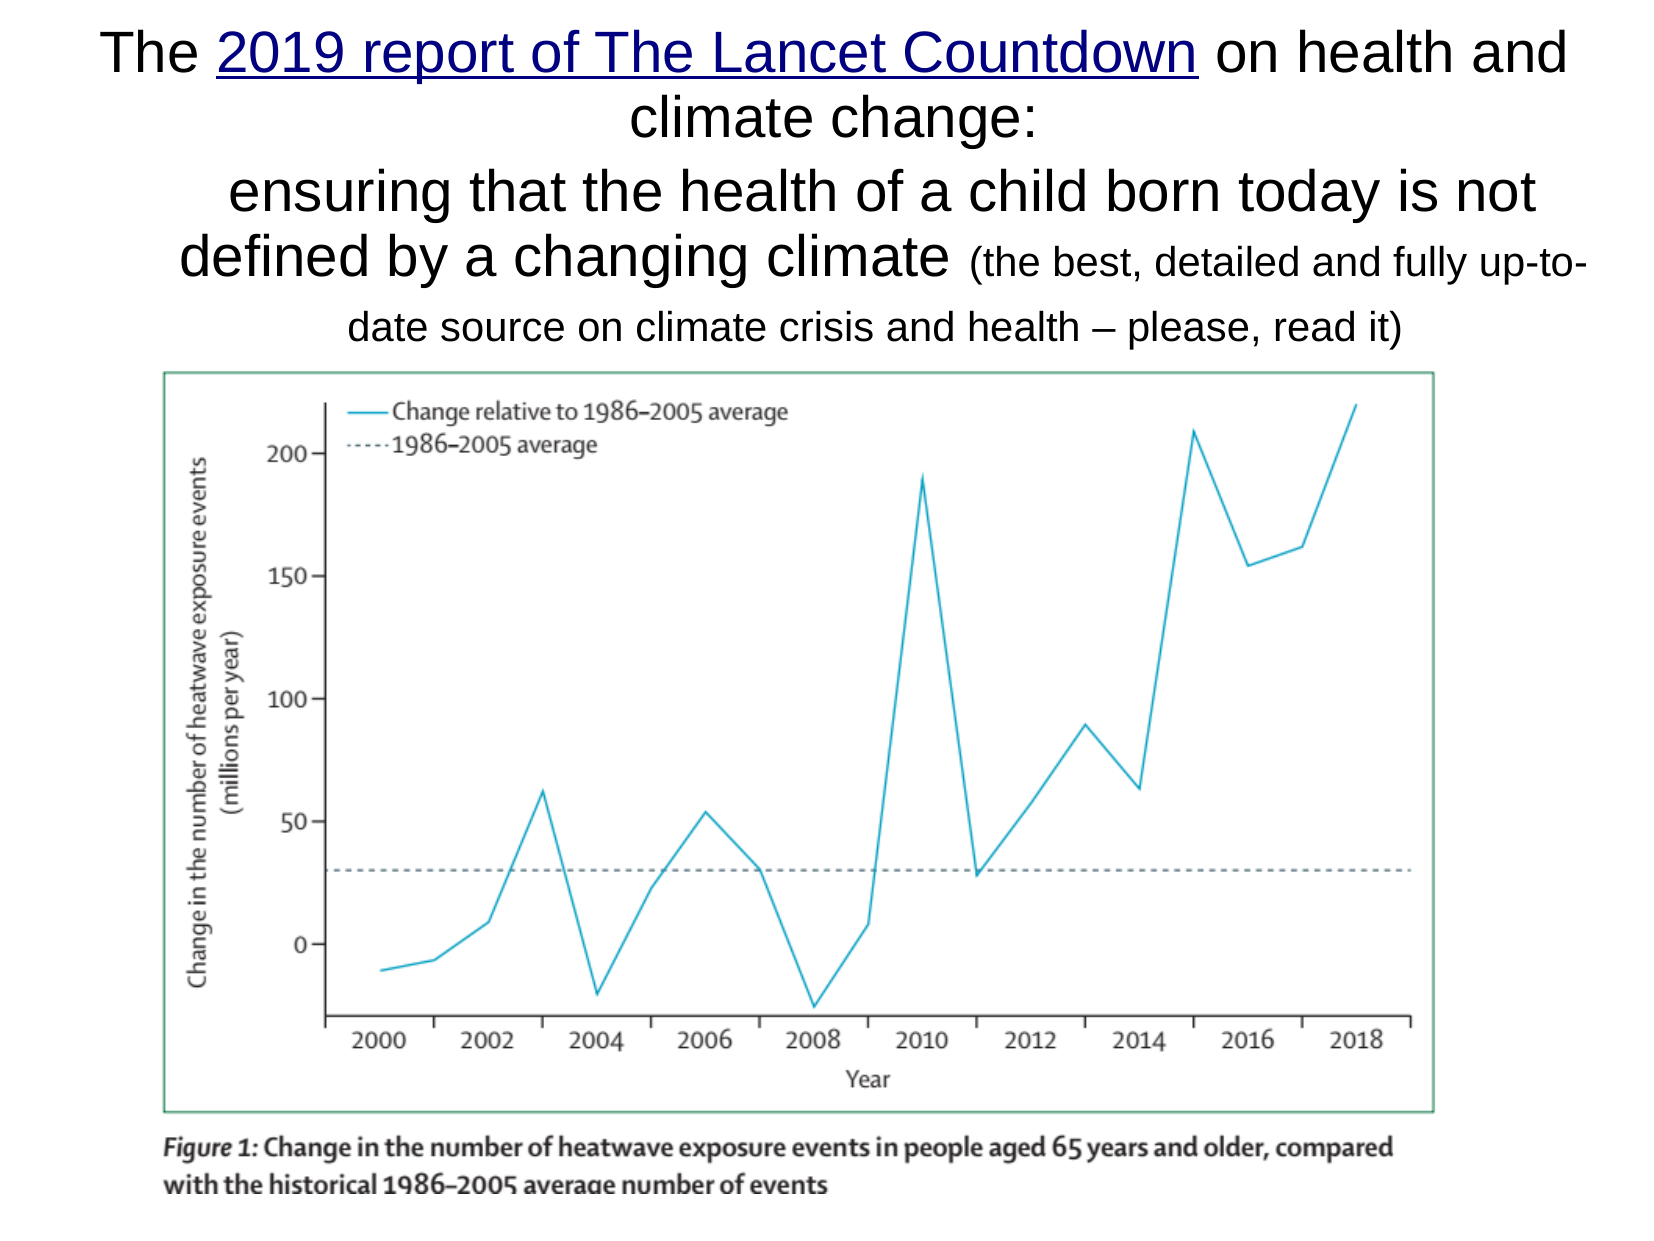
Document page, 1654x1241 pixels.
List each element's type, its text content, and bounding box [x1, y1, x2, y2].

picture [150, 359, 1443, 1194]
title The 2019 report of The Lancet Countdown on health and climate change: [90, 0, 1579, 189]
list ensuring that the health of a child born today is not defined by a changing climate (the best, detailed and fully up-to-date source on climate crisis and health – please, read it) [104, 158, 1593, 978]
